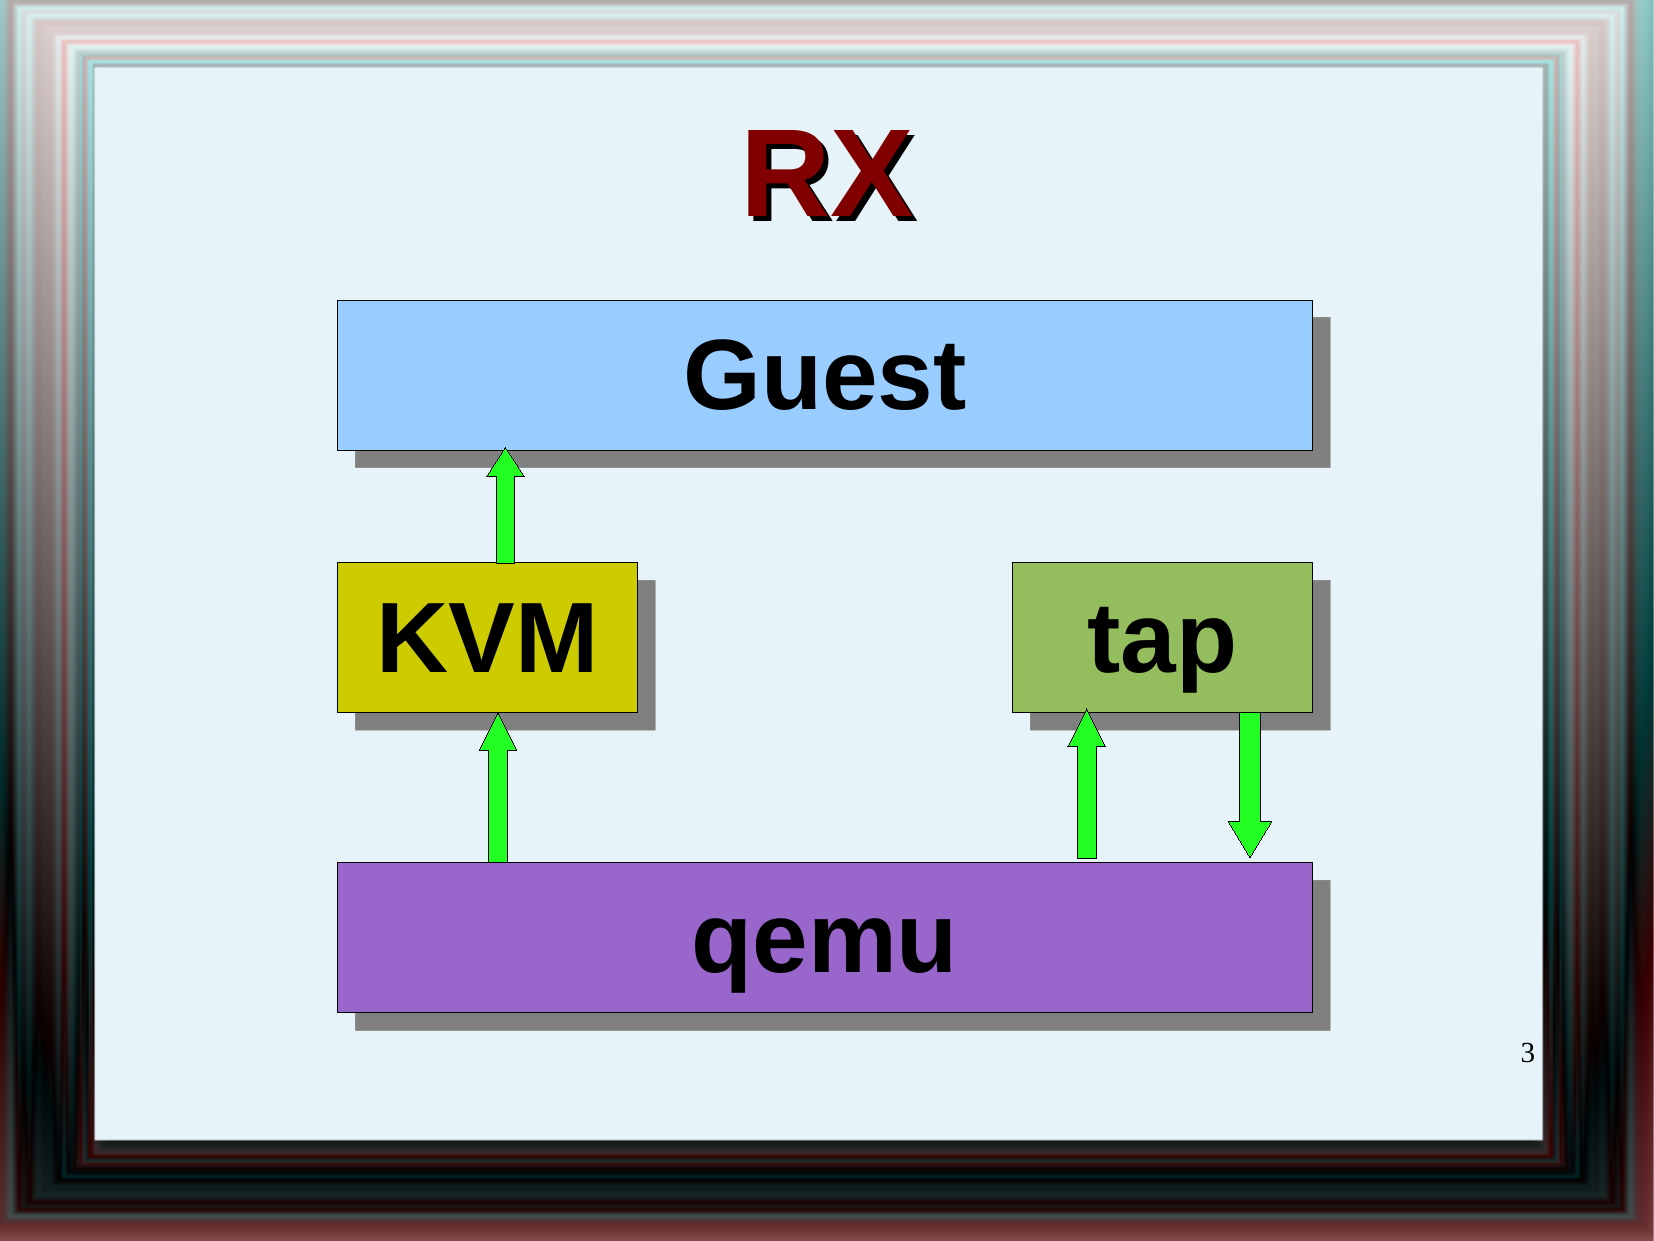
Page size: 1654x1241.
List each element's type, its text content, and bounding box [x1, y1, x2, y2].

text_box qemu [337, 862, 1313, 1013]
text_box [486, 447, 525, 564]
text_box Guest [337, 300, 1313, 451]
title RX [118, 88, 1536, 257]
text_box [1067, 708, 1106, 859]
text_box KVM [337, 562, 638, 713]
text_box [1228, 712, 1272, 858]
text_box [479, 712, 517, 863]
text_box tap [1012, 562, 1313, 713]
picture [0, 0, 1654, 1241]
